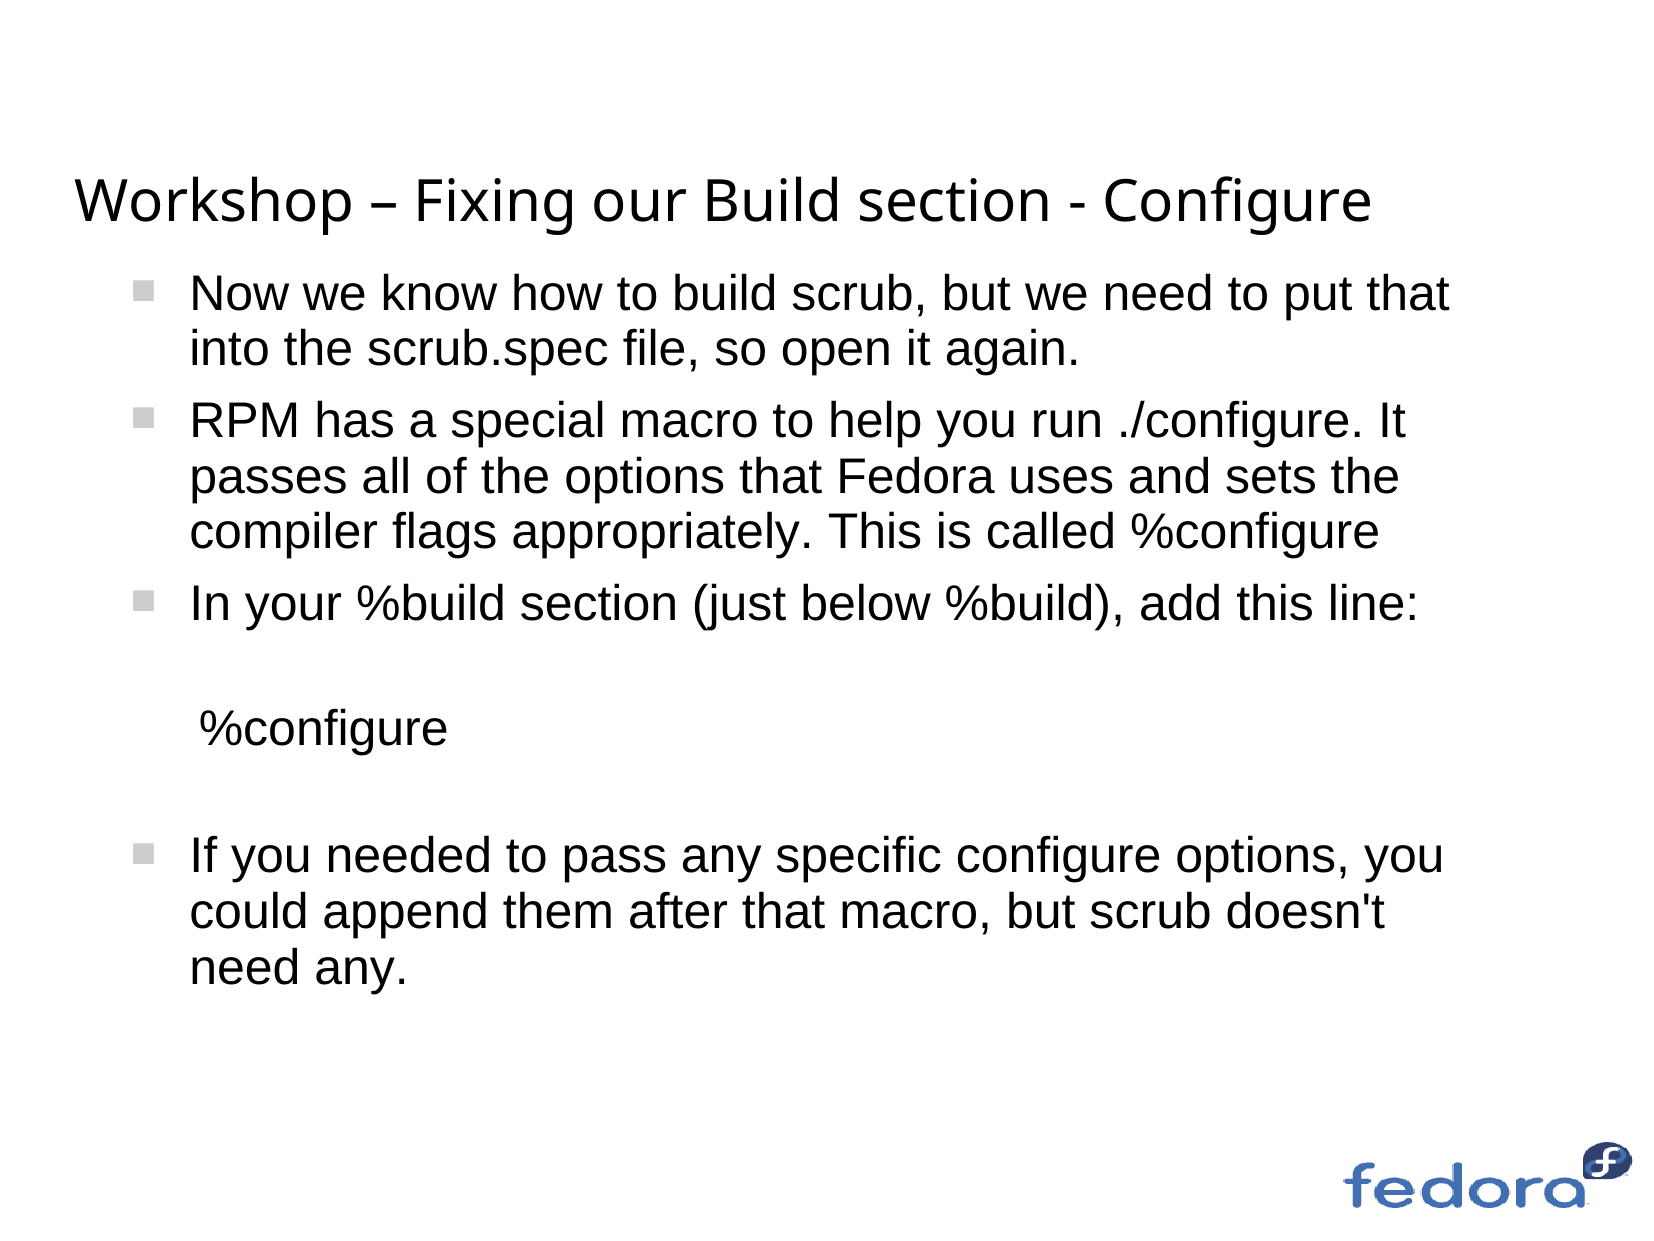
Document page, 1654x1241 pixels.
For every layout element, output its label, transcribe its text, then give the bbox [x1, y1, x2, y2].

list Now we know how to build scrub, but we need to put that into the scrub.spec file, so open it again. RPM has a special macro to help you run ./configure. It passes all of the options that Fedora uses and sets the compiler flags appropriately. This is called %configure In your %build section (just below %build), add this line: %configure If you needed to pass any specific configure options, you could append them after that macro, but scrub doesn't need any. [77, 264, 1500, 1174]
title Workshop – Fixing our Build section - Configure [74, 140, 1506, 259]
picture [1332, 1124, 1651, 1227]
